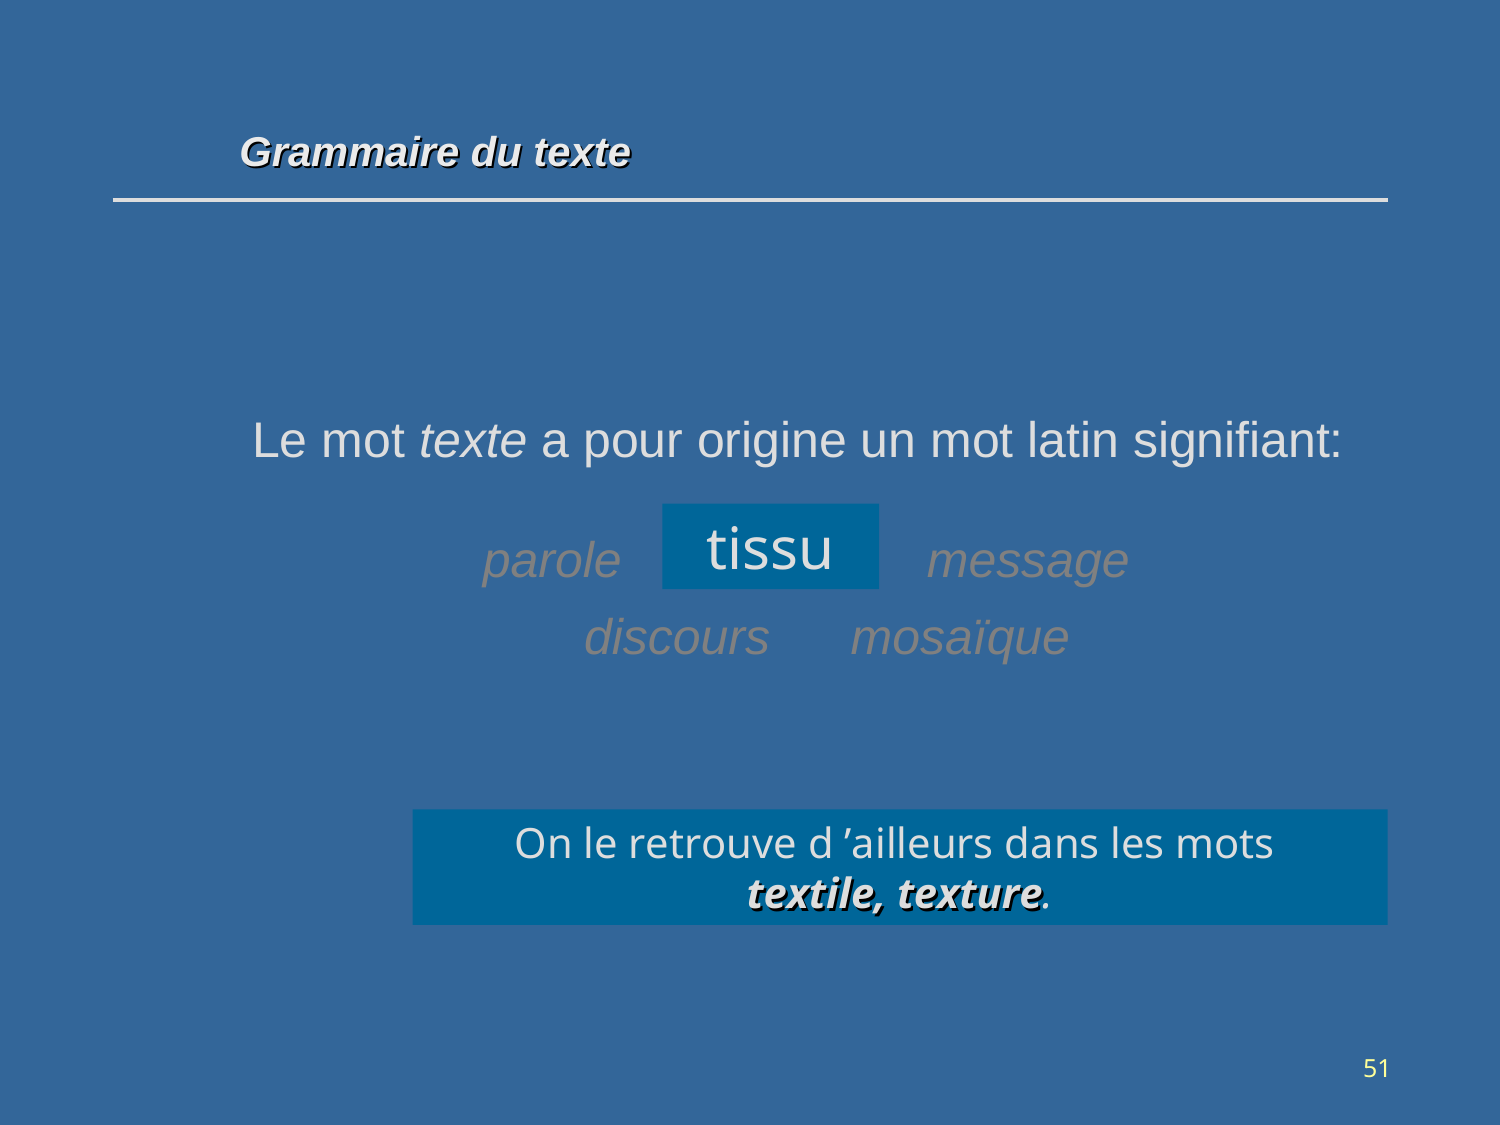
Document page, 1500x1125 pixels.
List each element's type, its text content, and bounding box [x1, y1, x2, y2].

text_box Le mot texte a pour origine un mot latin signifiant: parole tissu message discours mosaïque [237, 399, 1375, 676]
text_box tissu [662, 503, 880, 590]
text_box Grammaire du texte [224, 116, 647, 183]
text_box On le retrouve d ’ailleurs dans les mots textile, texture. [412, 809, 1388, 925]
